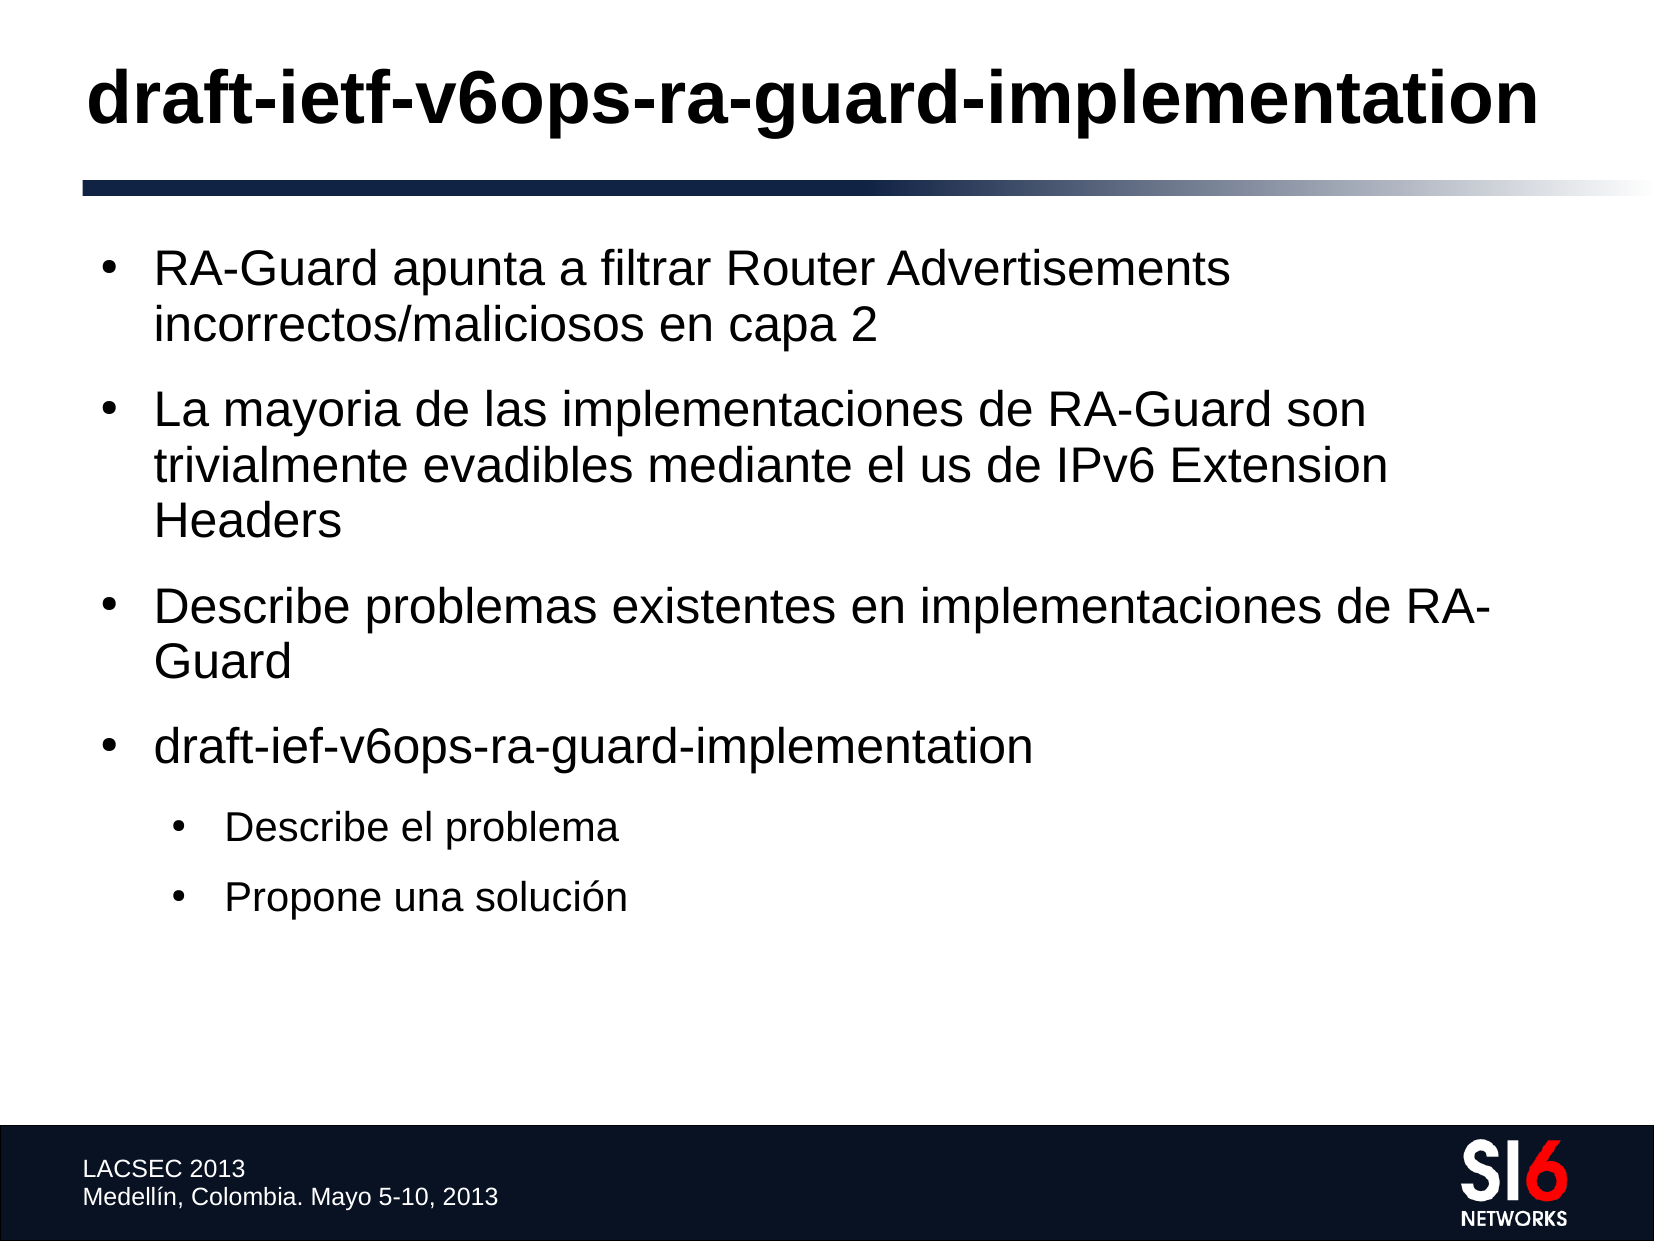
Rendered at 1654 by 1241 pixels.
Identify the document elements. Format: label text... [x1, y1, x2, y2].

picture [1461, 1139, 1567, 1226]
list RA-Guard apunta a filtrar Router Advertisements incorrectos/maliciosos en capa 2 La mayoria de las implementaciones de RA-Guard son trivialmente evadibles mediante el us de IPv6 Extension Headers Describe problemas existentes en implementaciones de RA-Guard draft-ief-v6ops-ra-guard-implementation Describe el problema Propone una solución [82, 240, 1571, 1059]
title draft-ietf-v6ops-ra-guard-implementation [86, 30, 1576, 166]
